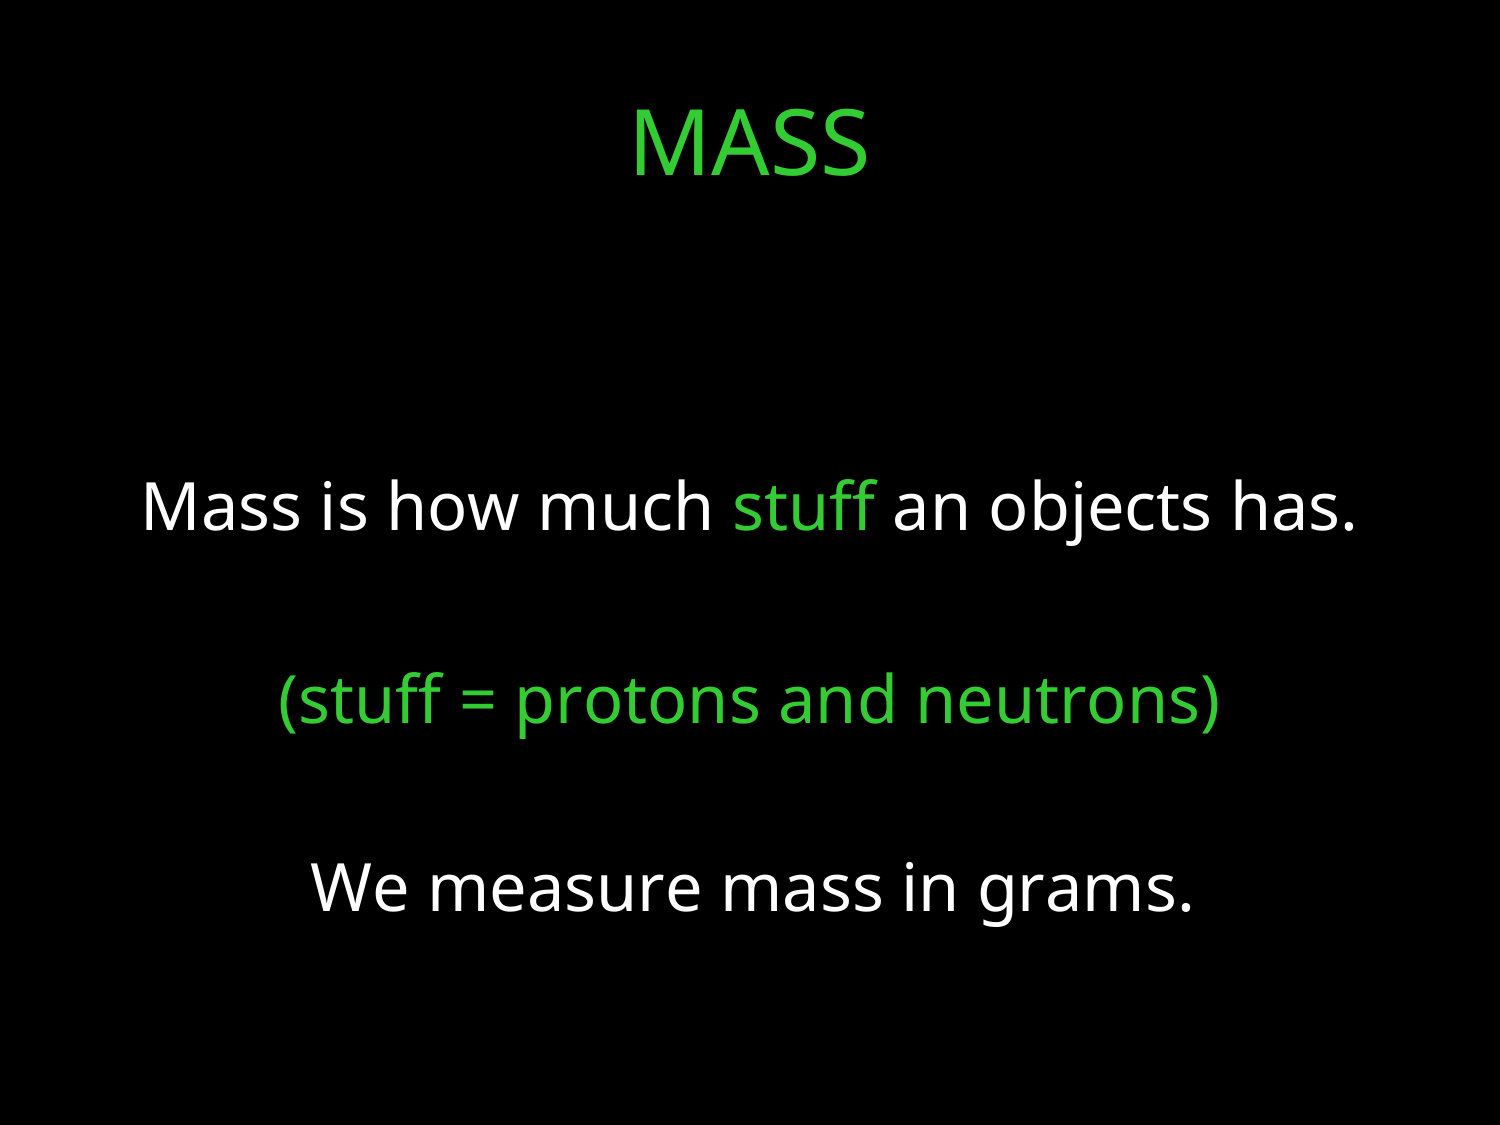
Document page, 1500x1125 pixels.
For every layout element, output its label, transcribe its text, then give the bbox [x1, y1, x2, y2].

title MASS [75, 45, 1426, 233]
text_box We measure mass in grams. [295, 837, 1212, 933]
list Mass is how much stuff an objects has. (stuff = protons and neutrons) [75, 262, 1426, 1005]
